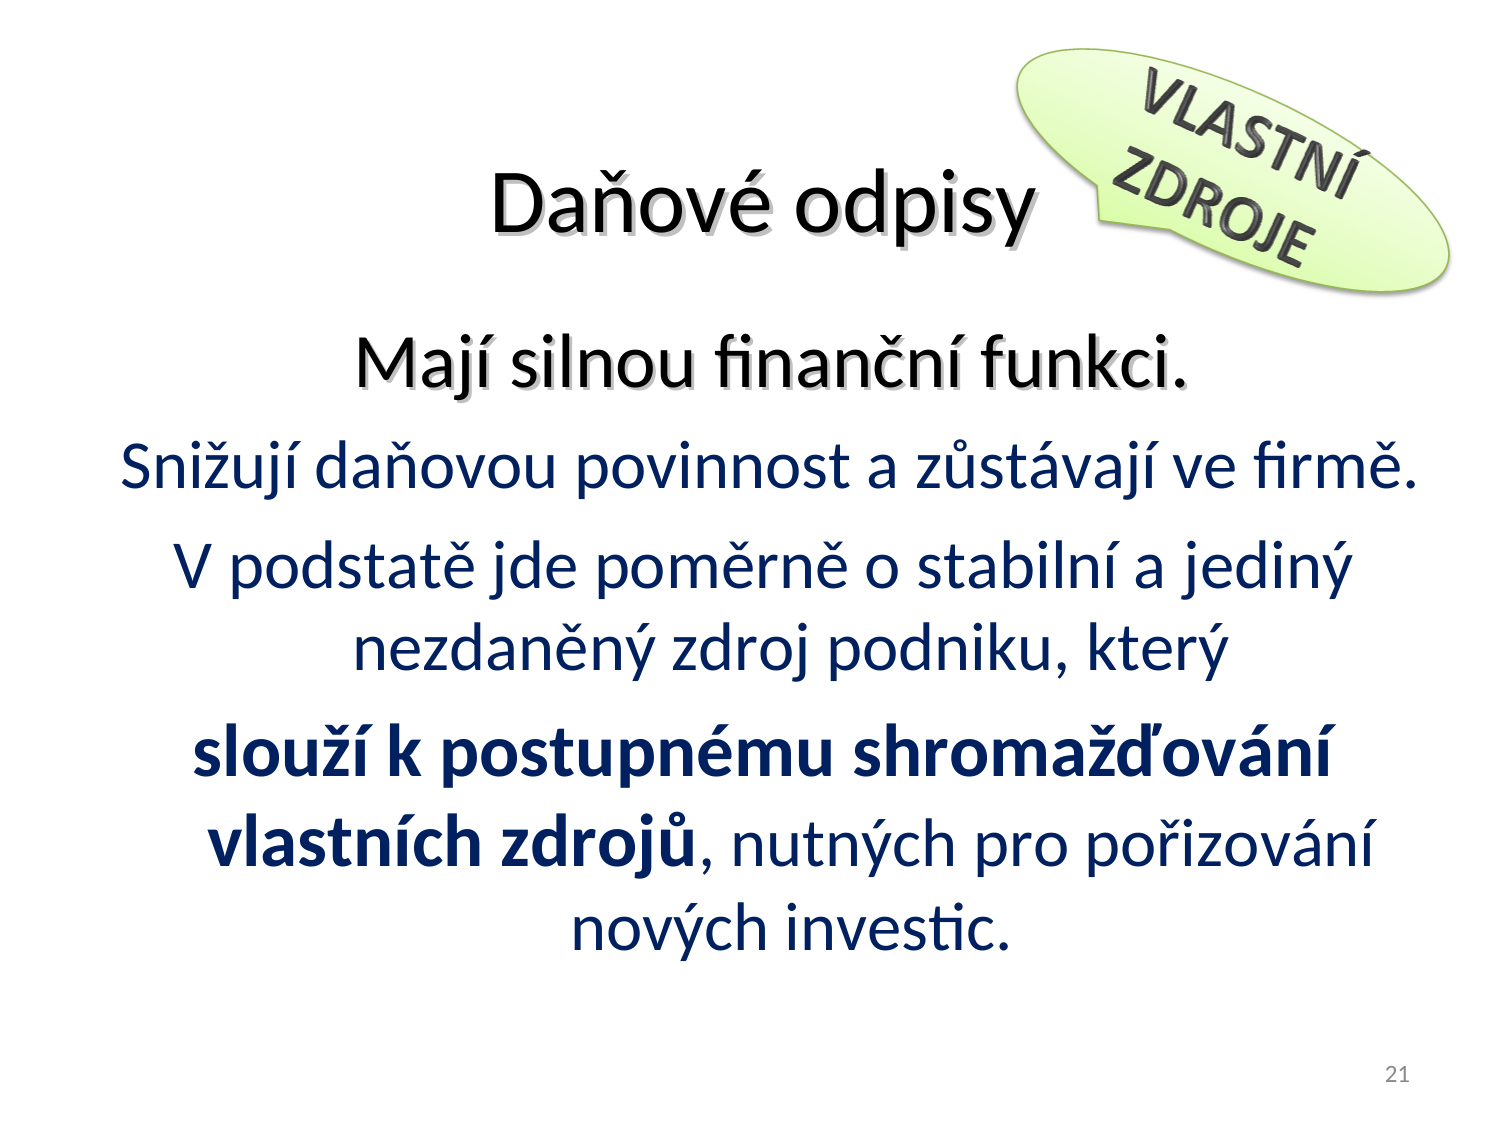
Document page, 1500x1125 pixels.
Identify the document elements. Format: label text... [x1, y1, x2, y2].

title Daňové odpisy [88, 101, 1439, 290]
picture [1008, 9, 1458, 315]
list Mají silnou finanční funkci. Snižují daňovou povinnost a zůstávají ve firmě. V podstatě jde poměrně o stabilní a jediný nezdaněný zdroj podniku, který slouží k postupnému shromažďování vlastních zdrojů, nutných pro pořizování nových investic. [88, 302, 1439, 1125]
text_box <číslo> [1074, 1042, 1426, 1103]
